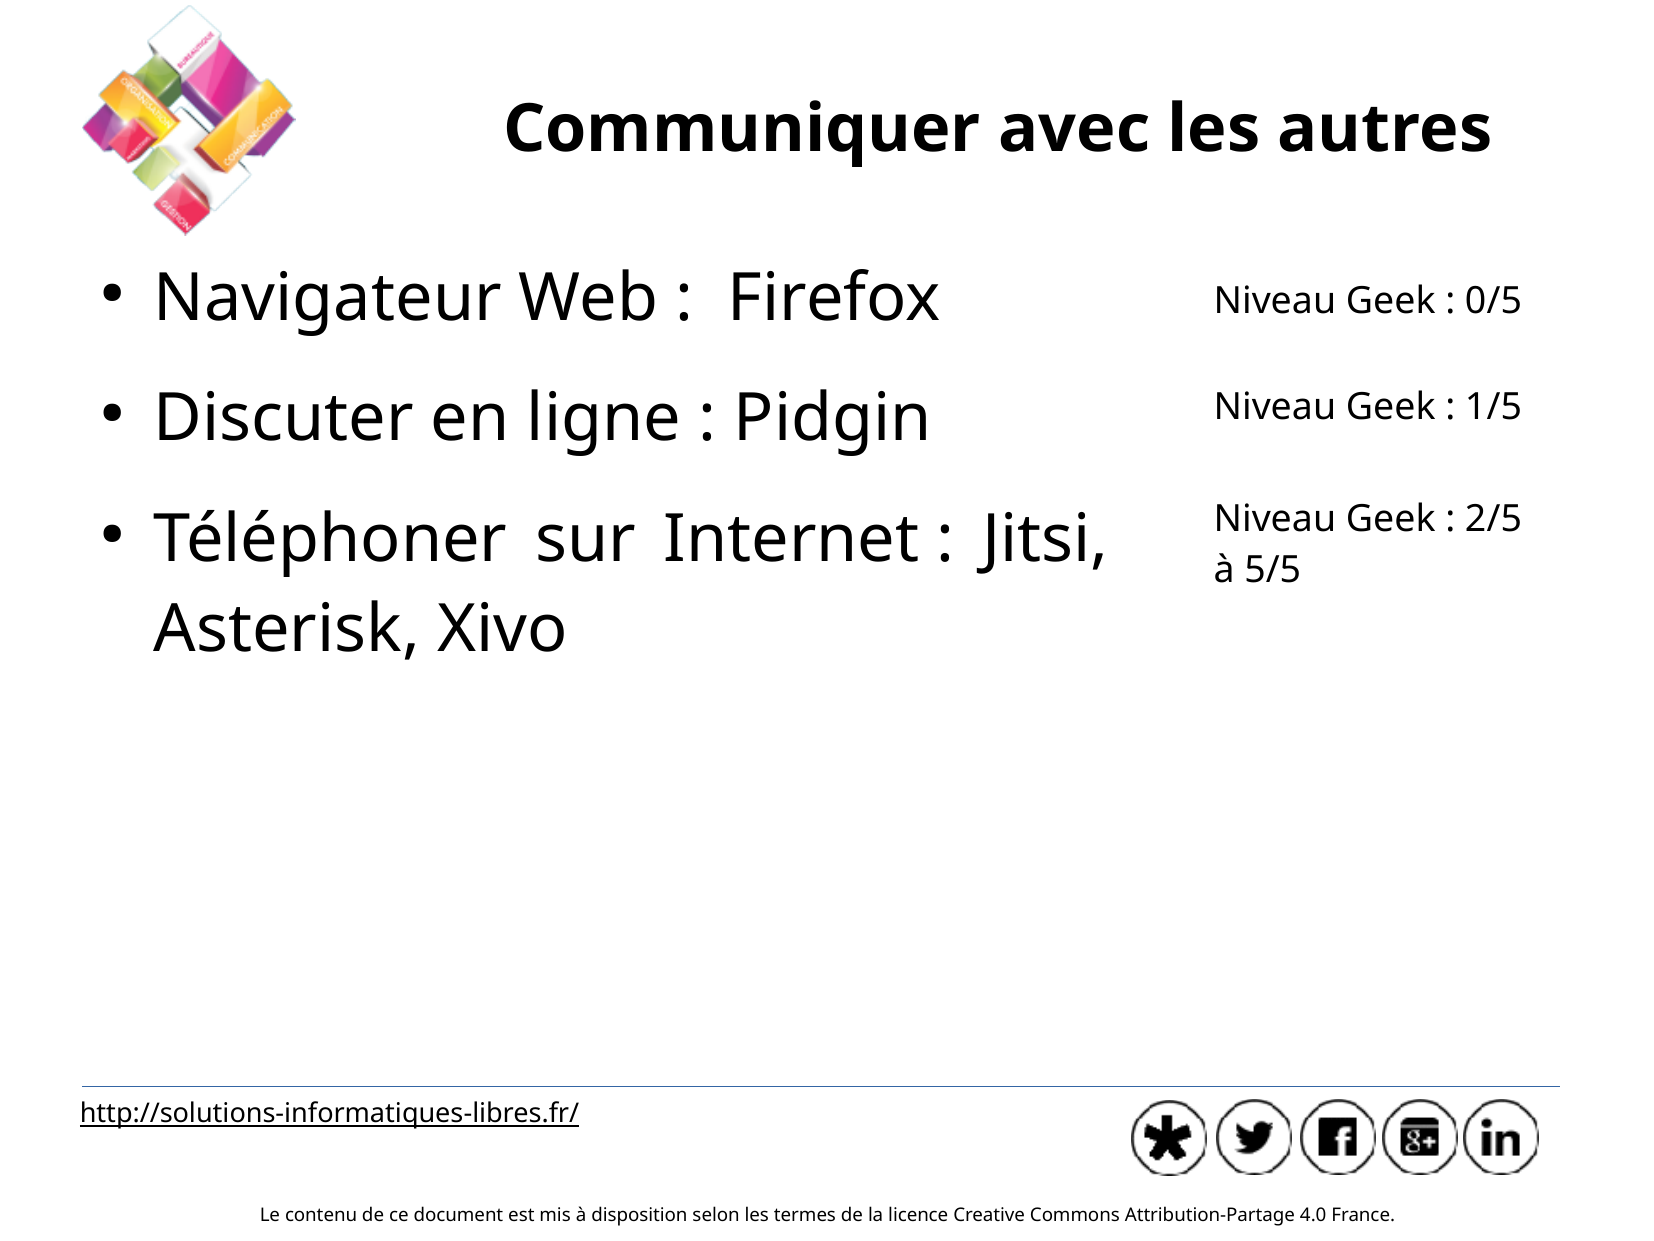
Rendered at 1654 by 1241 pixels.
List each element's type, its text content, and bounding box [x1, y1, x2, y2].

title Communiquer avec les autres [342, 13, 1654, 237]
picture [1131, 1100, 1207, 1176]
text_box Niveau Geek : 1/5 [1198, 372, 1542, 432]
text_box Niveau Geek : 0/5 [1198, 265, 1542, 325]
picture [1216, 1099, 1292, 1175]
text_box Niveau Geek : 2/5 à 5/5 [1198, 484, 1542, 587]
picture [1382, 1099, 1458, 1175]
list Navigateur Web : Firefox Discuter en ligne : Pidgin Téléphoner sur Internet : Jitsi, Asterisk, Xivo [82, 249, 1111, 1063]
picture [1300, 1099, 1376, 1175]
picture [82, 5, 296, 236]
picture [1463, 1099, 1539, 1175]
